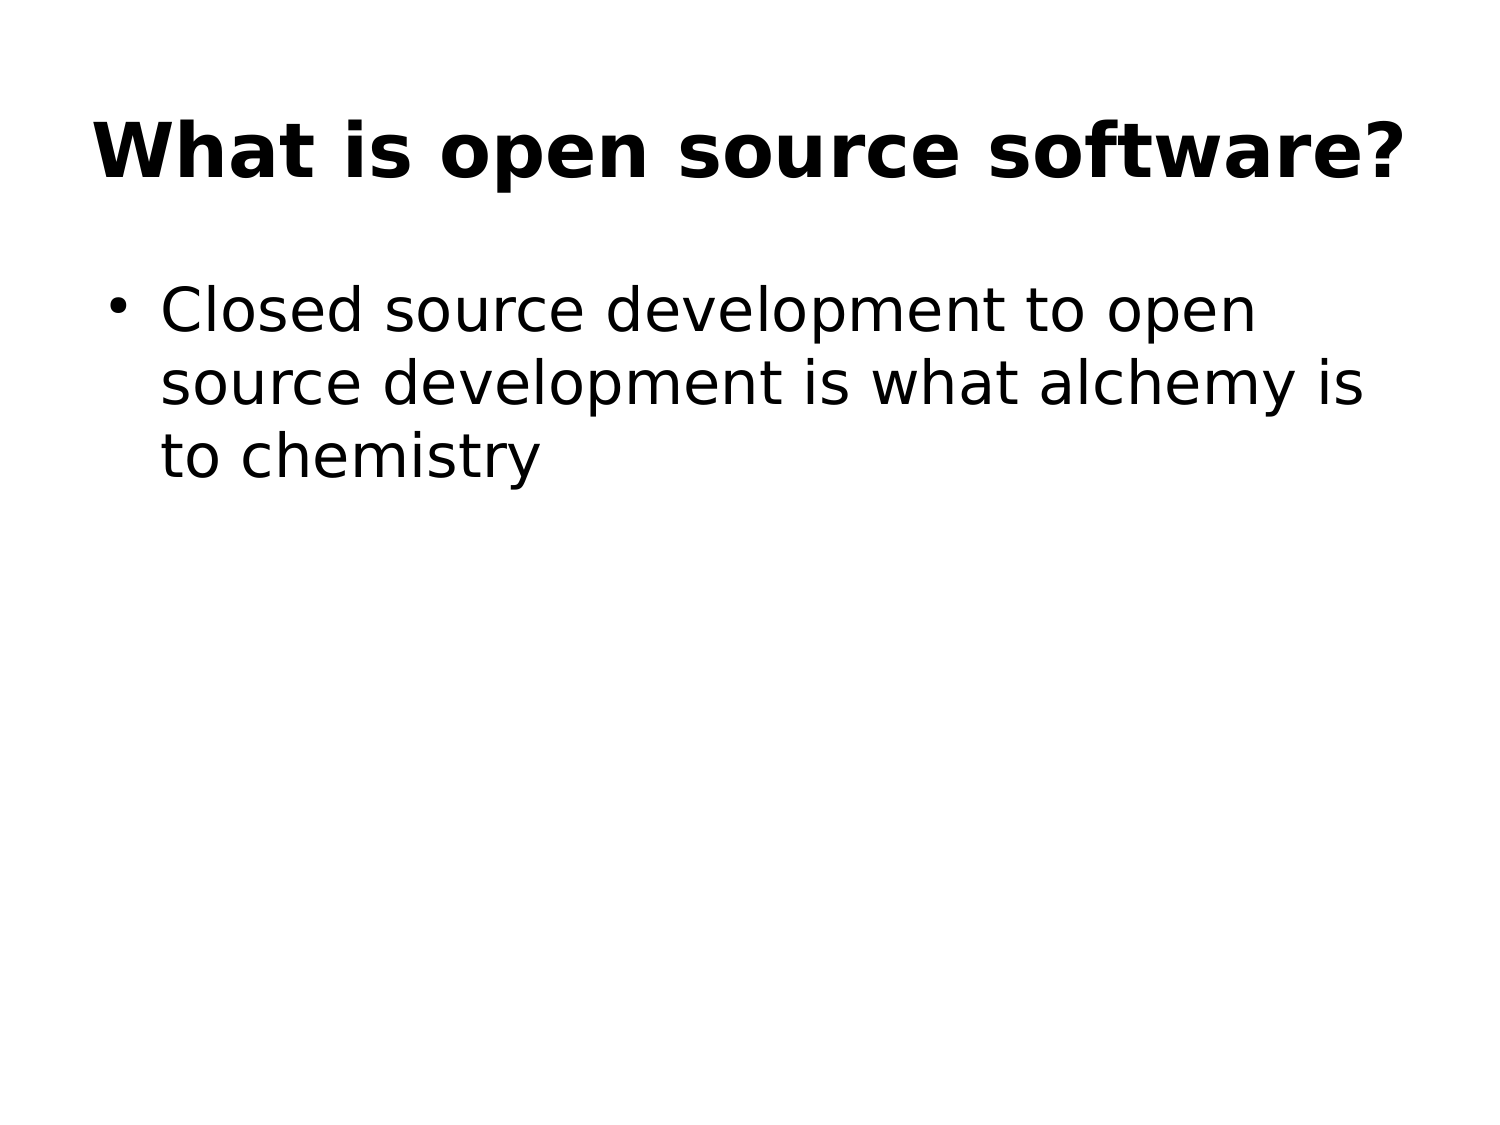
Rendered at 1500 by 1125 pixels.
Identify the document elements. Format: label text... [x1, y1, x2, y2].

list Closed source development to open source development is what alchemy is to chemistry [75, 263, 1425, 1063]
title What is open source software? [75, 68, 1425, 201]
